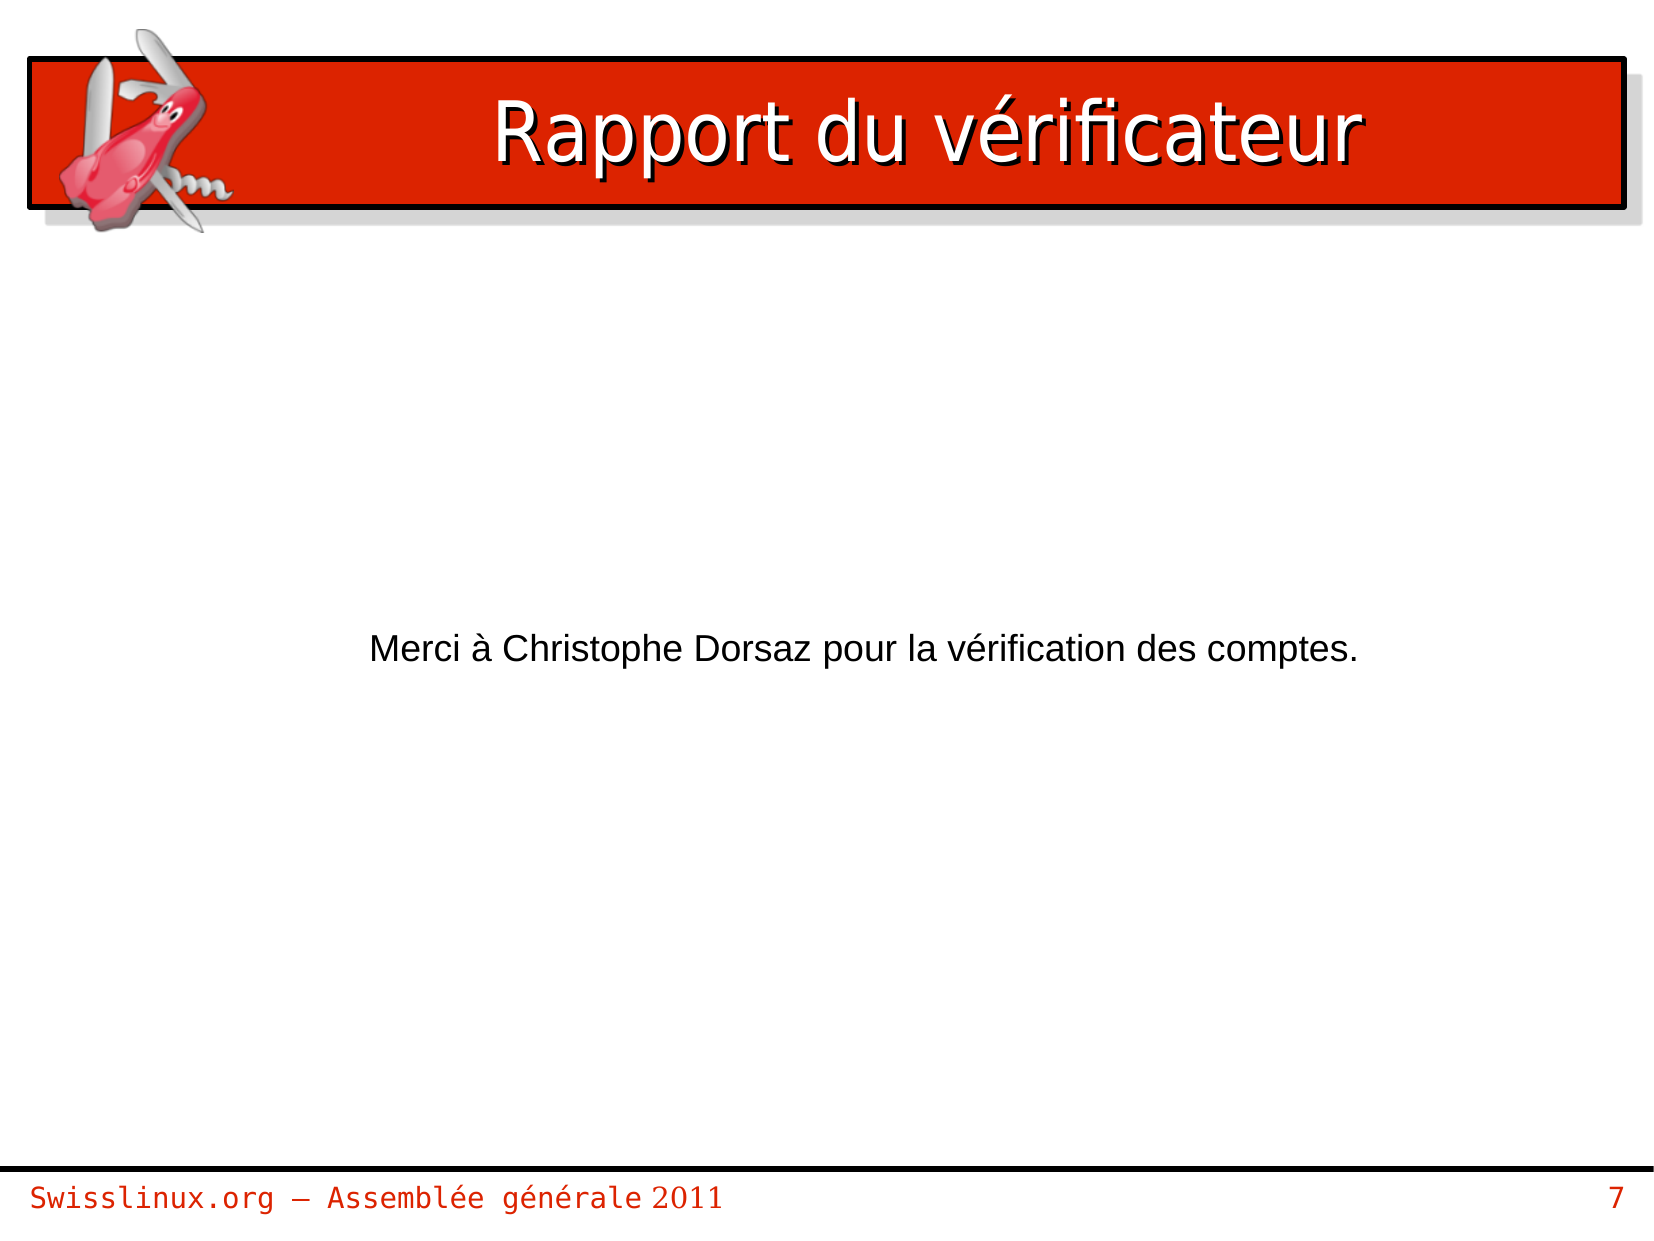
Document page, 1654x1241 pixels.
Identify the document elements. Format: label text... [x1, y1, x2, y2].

picture [59, 29, 234, 233]
title Rapport du vérificateur [259, 84, 1595, 182]
text_box Merci à Christophe Dorsaz pour la vérification des comptes. [354, 620, 1375, 677]
